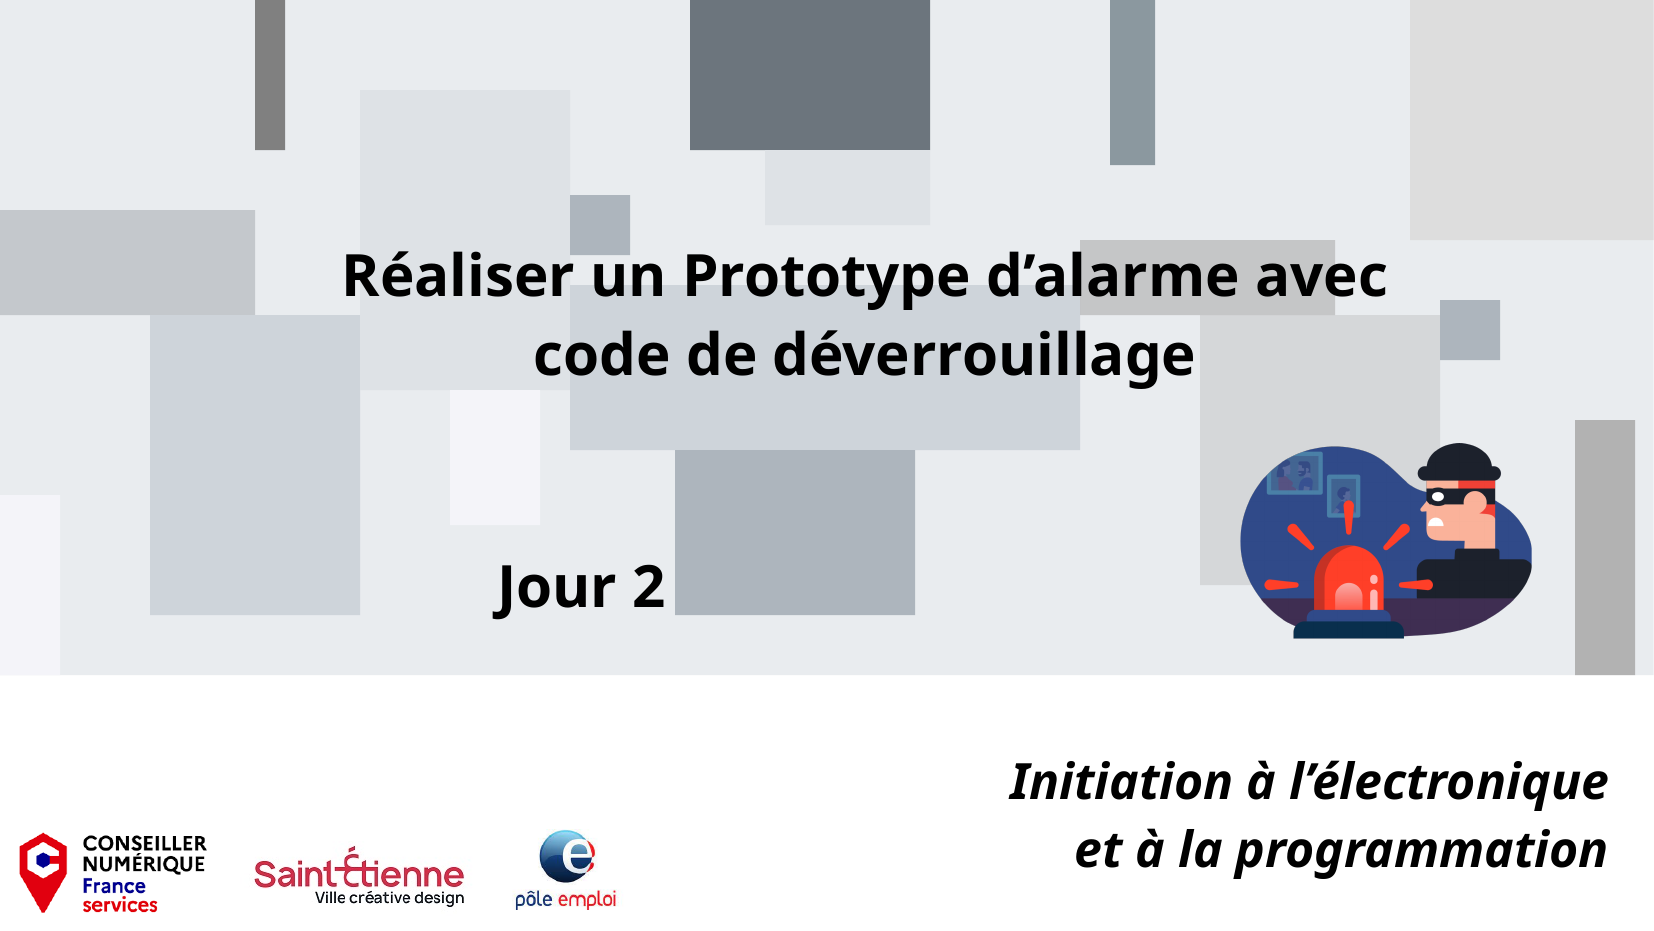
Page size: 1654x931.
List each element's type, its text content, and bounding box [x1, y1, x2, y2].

text_box Réaliser un Prototype d’alarme avec code de déverrouillage [289, 147, 1441, 480]
text_box Jour 2 [5, 537, 1158, 870]
picture [0, 812, 656, 931]
picture [1240, 442, 1532, 639]
text_box Initiation à l’électronique et à la programmation [708, 738, 1625, 890]
